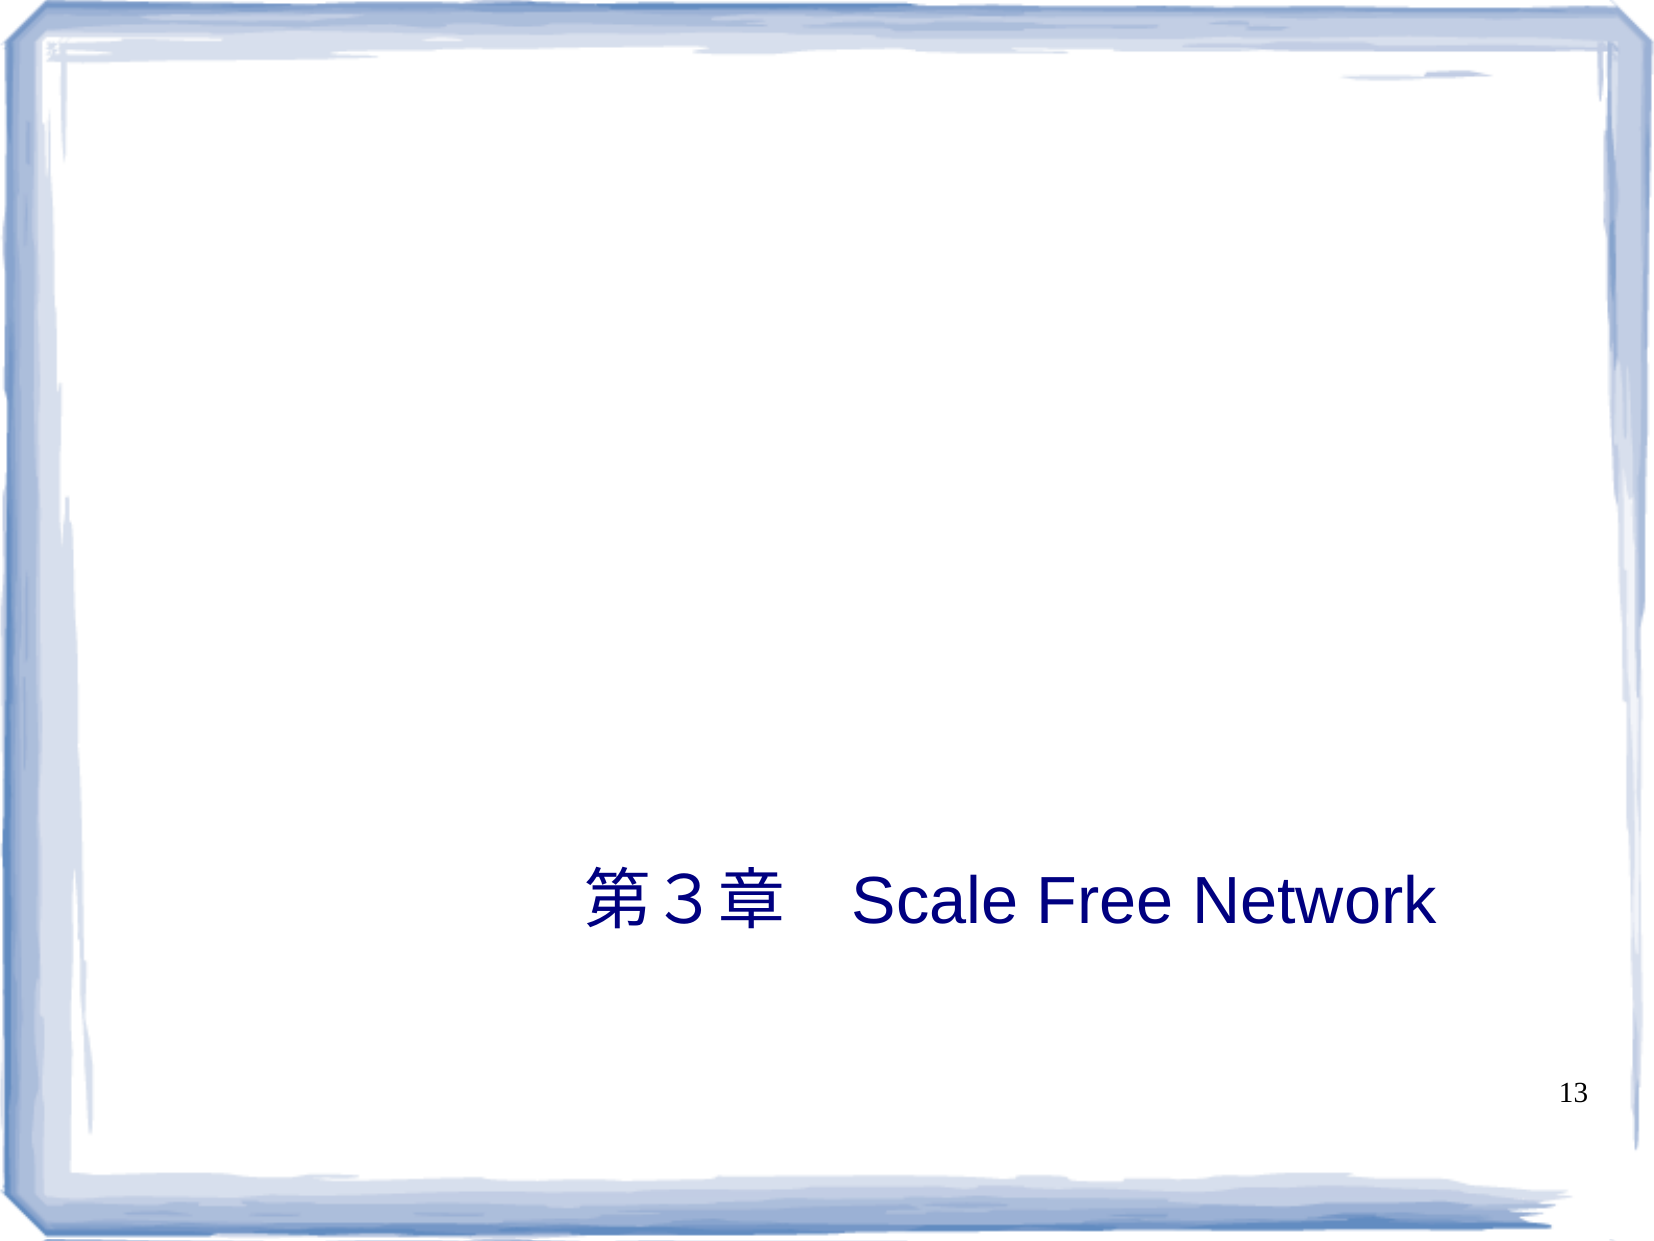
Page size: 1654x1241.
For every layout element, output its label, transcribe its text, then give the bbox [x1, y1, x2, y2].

list 第３章 Scale Free Network [118, 324, 1571, 1045]
picture [0, 0, 1654, 1241]
